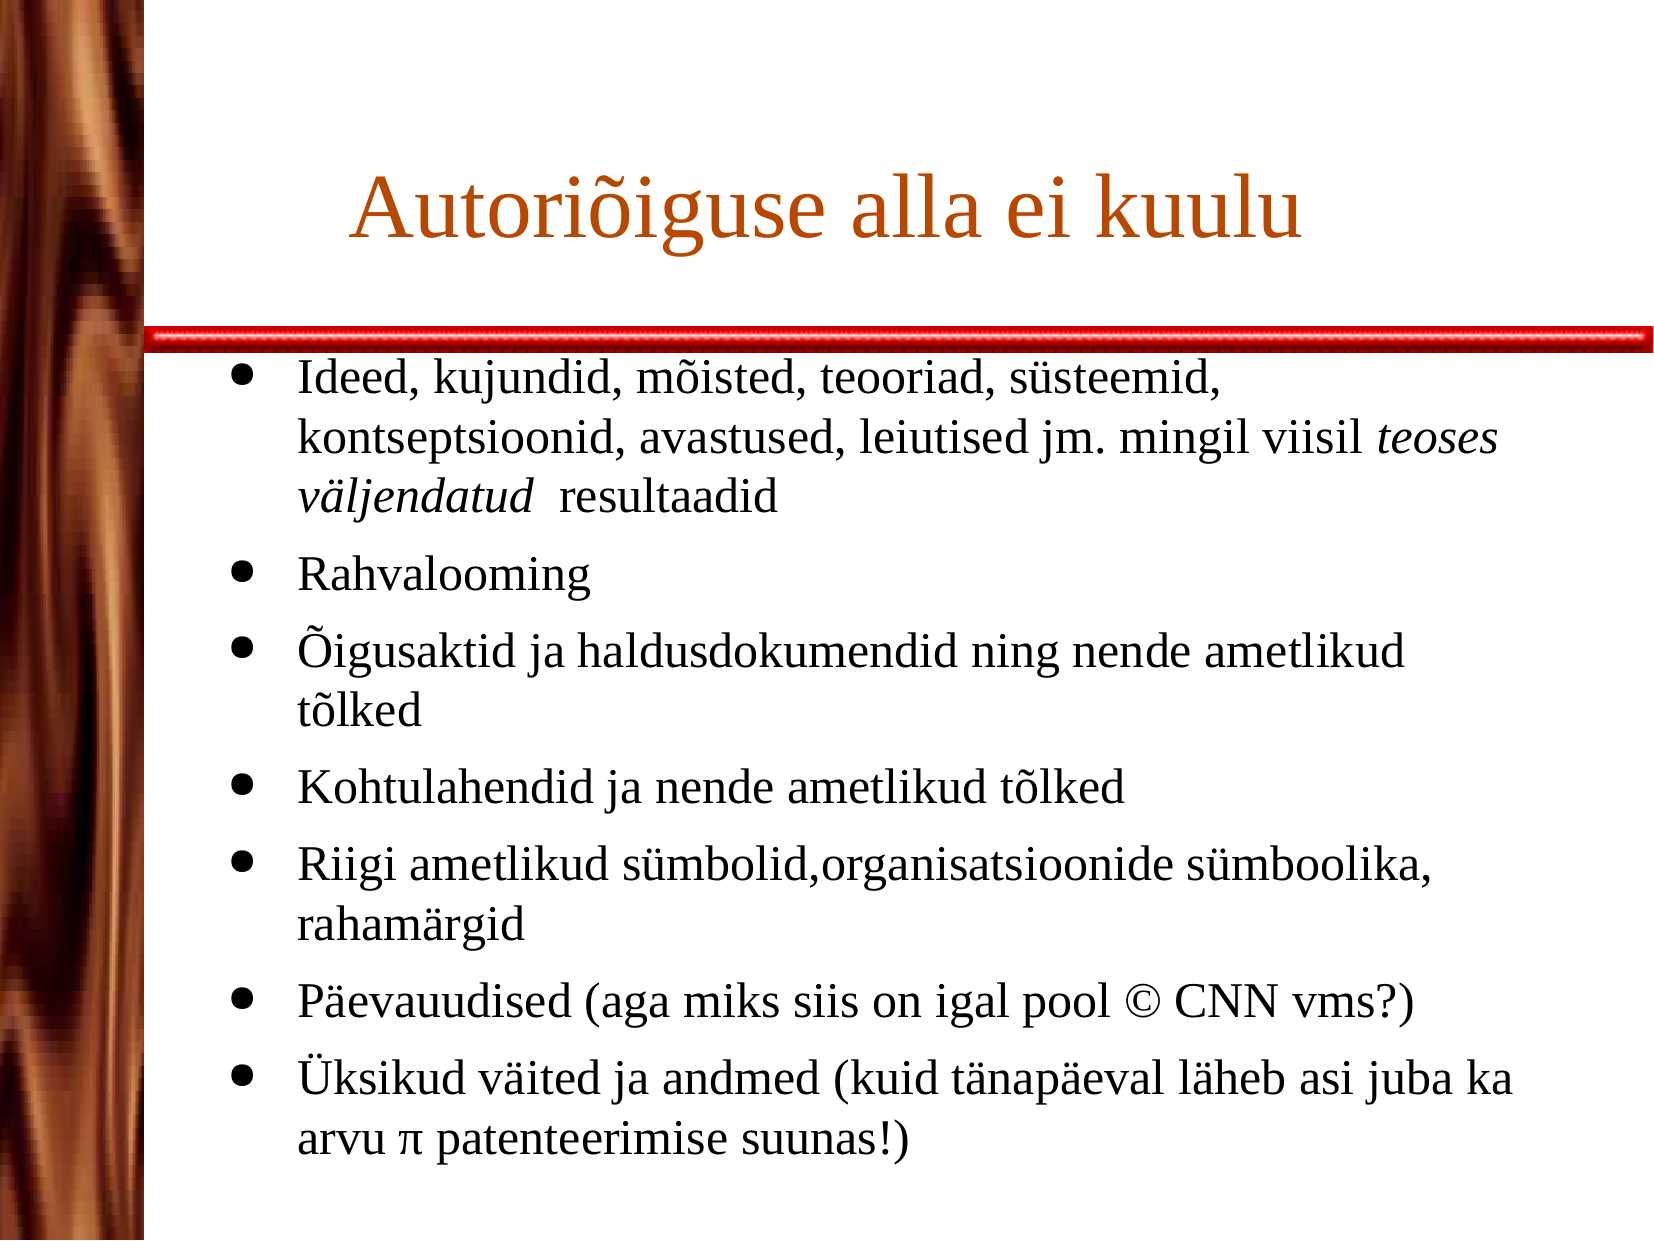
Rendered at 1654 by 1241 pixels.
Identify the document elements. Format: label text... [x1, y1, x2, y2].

title Autoriõiguse alla ei kuulu [121, 100, 1533, 312]
list Ideed, kujundid, mõisted, teooriad, süsteemid, kontseptsioonid, avastused, leiutised jm. mingil viisil teoses väljendatud resultaadid Rahvalooming Õigusaktid ja haldusdokumendid ning nende ametlikud tõlked Kohtulahendid ja nende ametlikud tõlked Riigi ametlikud sümbolid,organisatsioonide sümboolika, rahamärgid Päevauudised (aga miks siis on igal pool © CNN vms?) Üksikud väited ja andmed (kuid tänapäeval läheb asi juba ka arvu π patenteerimise suunas!) [121, 344, 1533, 1161]
picture [0, 0, 1654, 1240]
